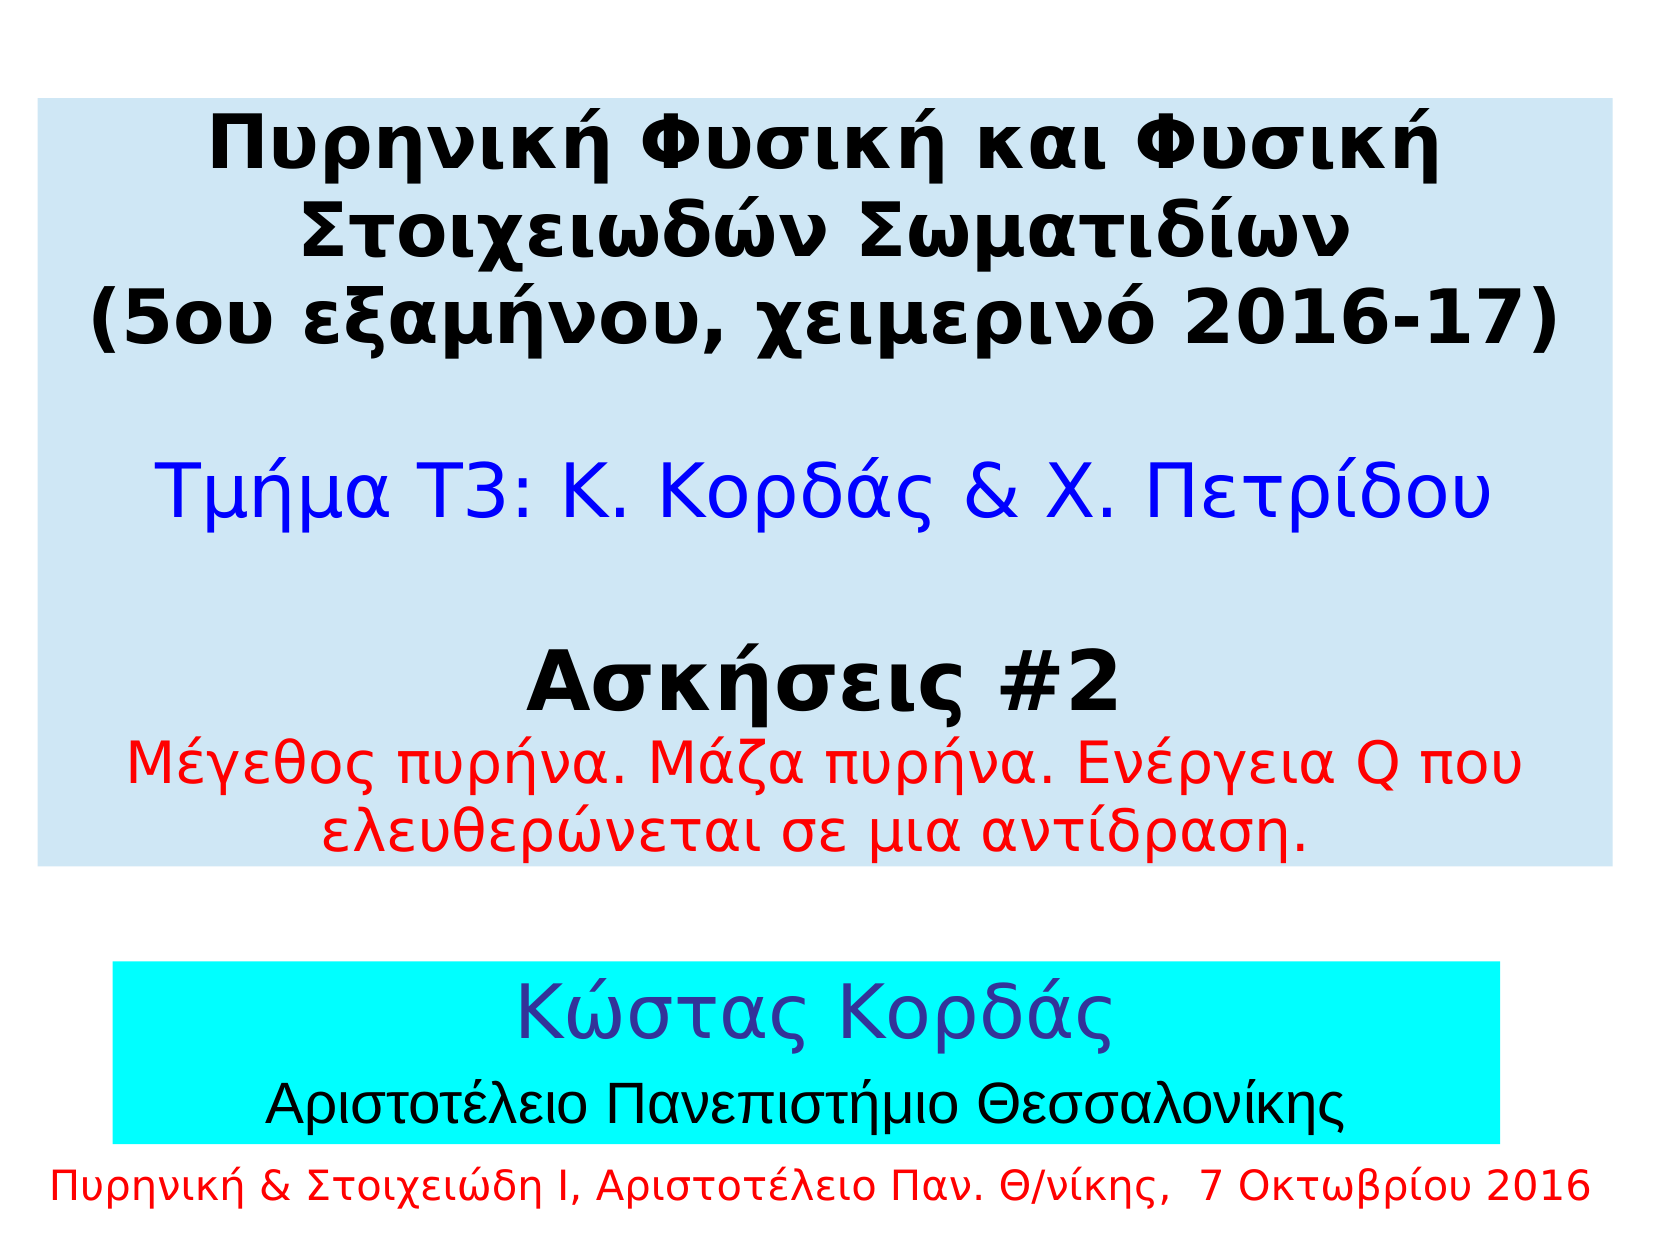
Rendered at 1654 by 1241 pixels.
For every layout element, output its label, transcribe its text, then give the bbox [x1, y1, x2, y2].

text_box Κώστας Κορδάς Αριστοτέλειο Πανεπιστήμιο Θεσσαλονίκης [112, 961, 1501, 1145]
title Πυρηνική Φυσική και Φυσική Στοιχειωδών Σωματιδίων (5ου εξαμήνου, χειμερινό 2016-17) Τμήμα T3: Κ. Κορδάς & X. Πετρίδου Ασκήσεις #2 Μέγεθος πυρήνα. Μάζα πυρήνα. Ενέργεια Q που ελευθερώνεται σε μια αντίδραση. [37, 98, 1613, 867]
text_box Πυρηνική & Στοιχειώδη Ι, Αριστοτέλειο Παν. Θ/νίκης, 7 Οκτωβρίου 2016 [33, 1154, 1608, 1219]
